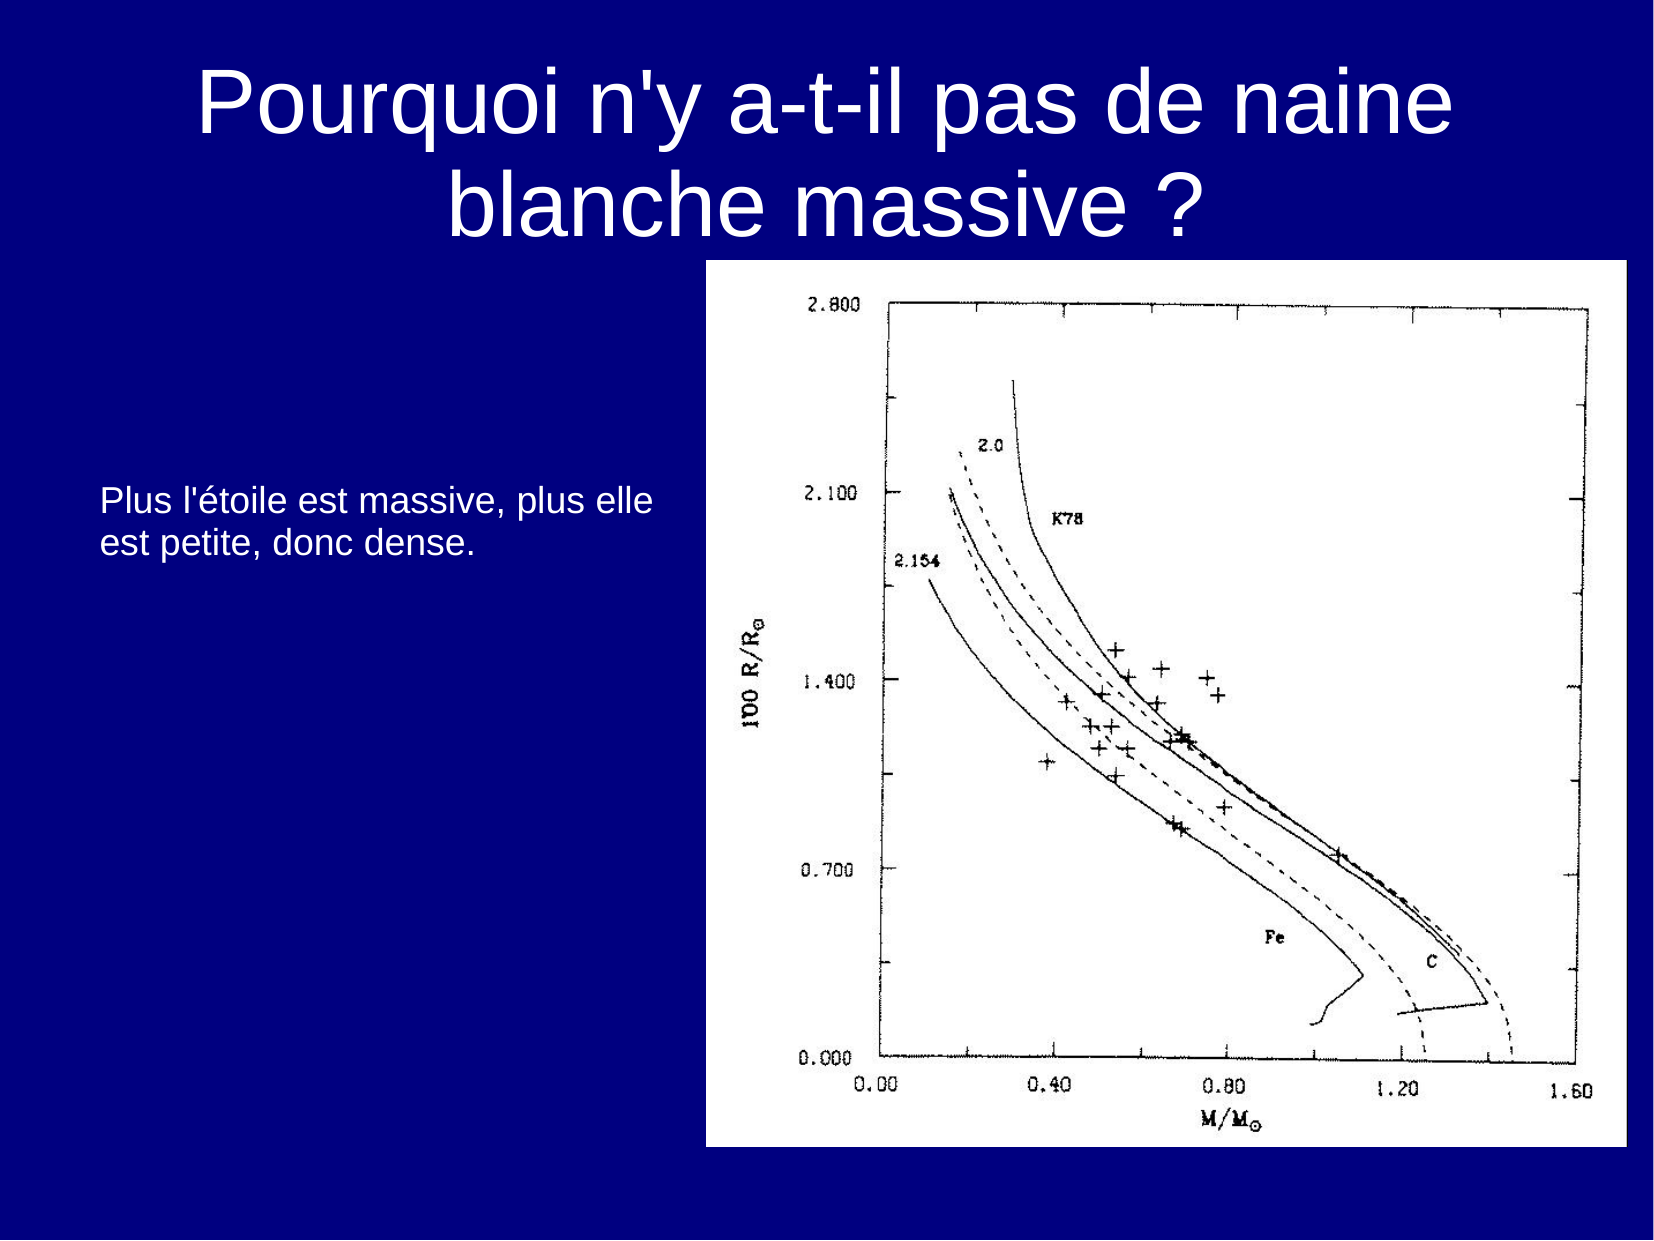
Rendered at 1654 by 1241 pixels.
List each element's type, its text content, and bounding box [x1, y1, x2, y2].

picture [706, 260, 1628, 1147]
text_box Plus l'étoile est massive, plus elle est petite, donc dense. [84, 472, 680, 572]
title Pourquoi n'y a-t-il pas de naine blanche massive ? [82, 49, 1571, 257]
